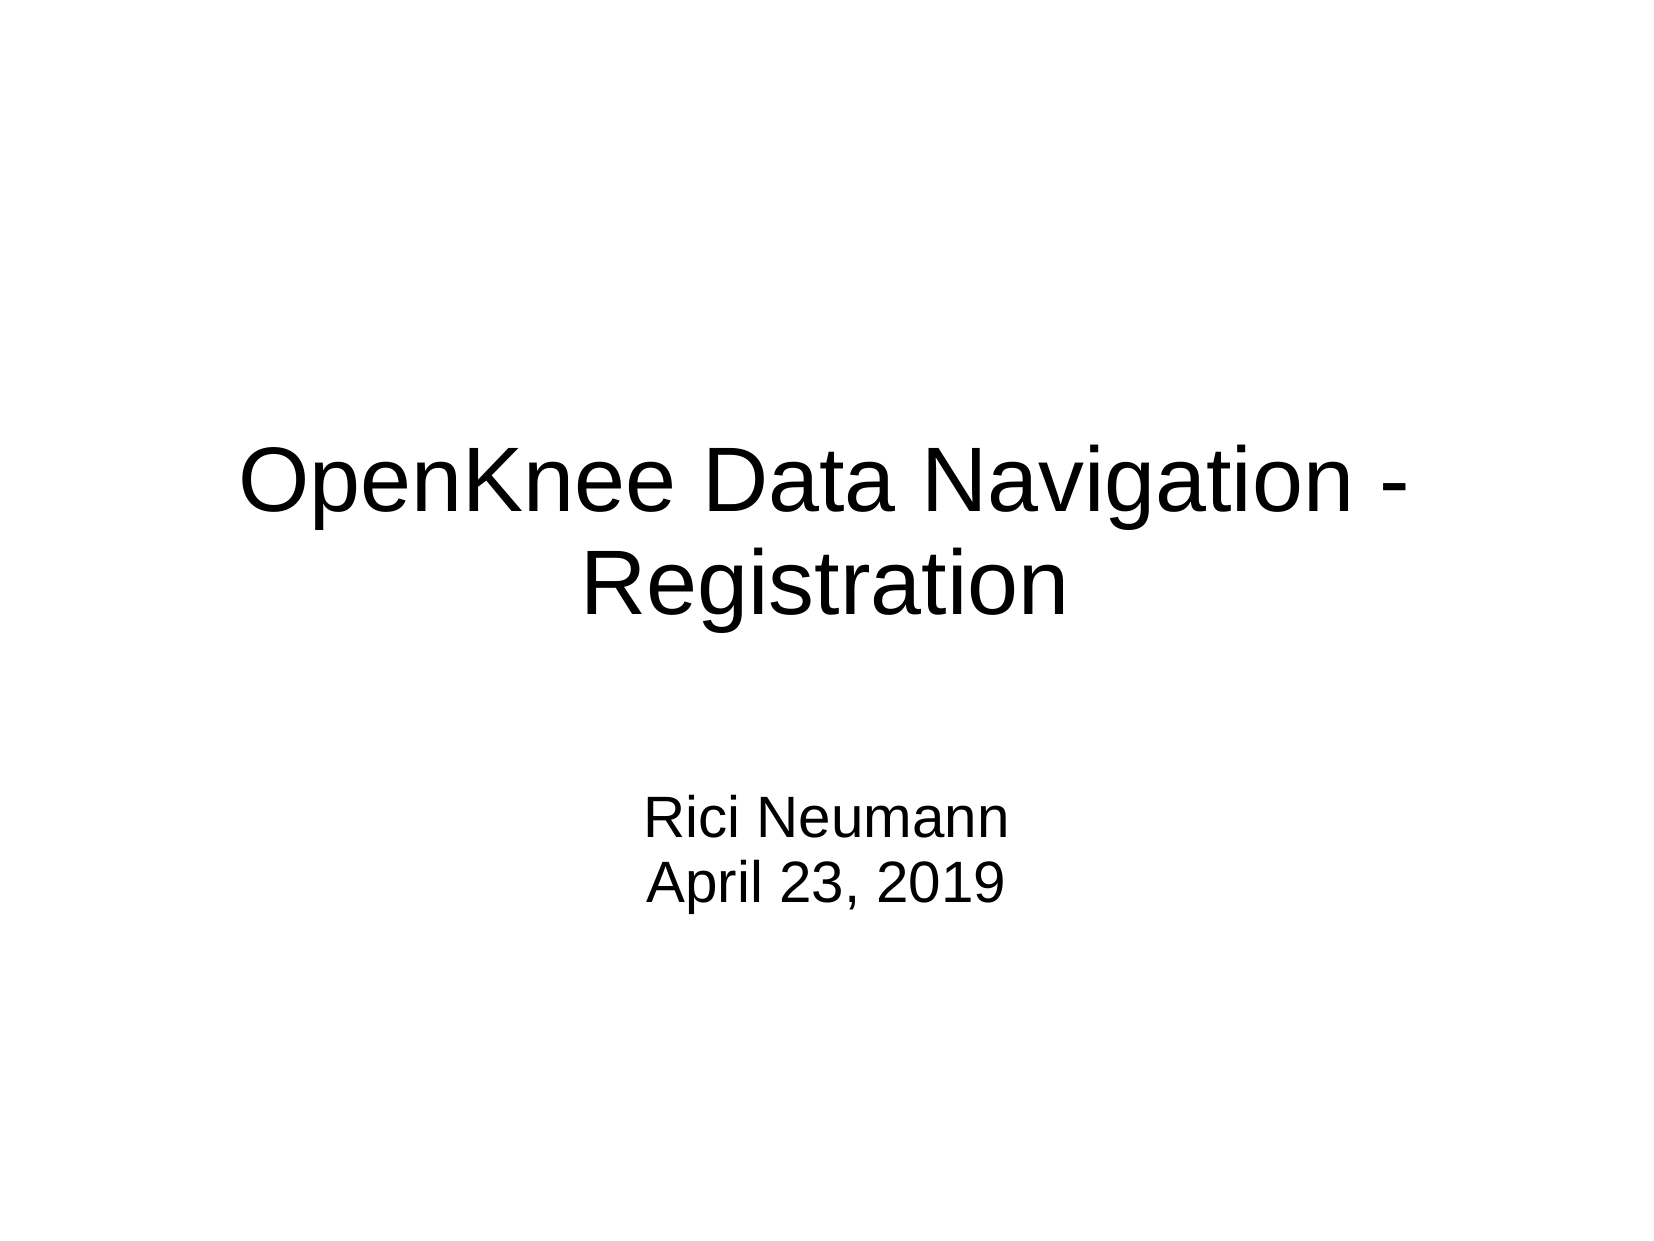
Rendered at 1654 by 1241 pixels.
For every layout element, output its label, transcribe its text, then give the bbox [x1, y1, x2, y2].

subtitle Rici Neumann April 23, 2019 [82, 690, 1571, 1010]
title OpenKnee Data Navigation - Registration [81, 427, 1570, 635]
